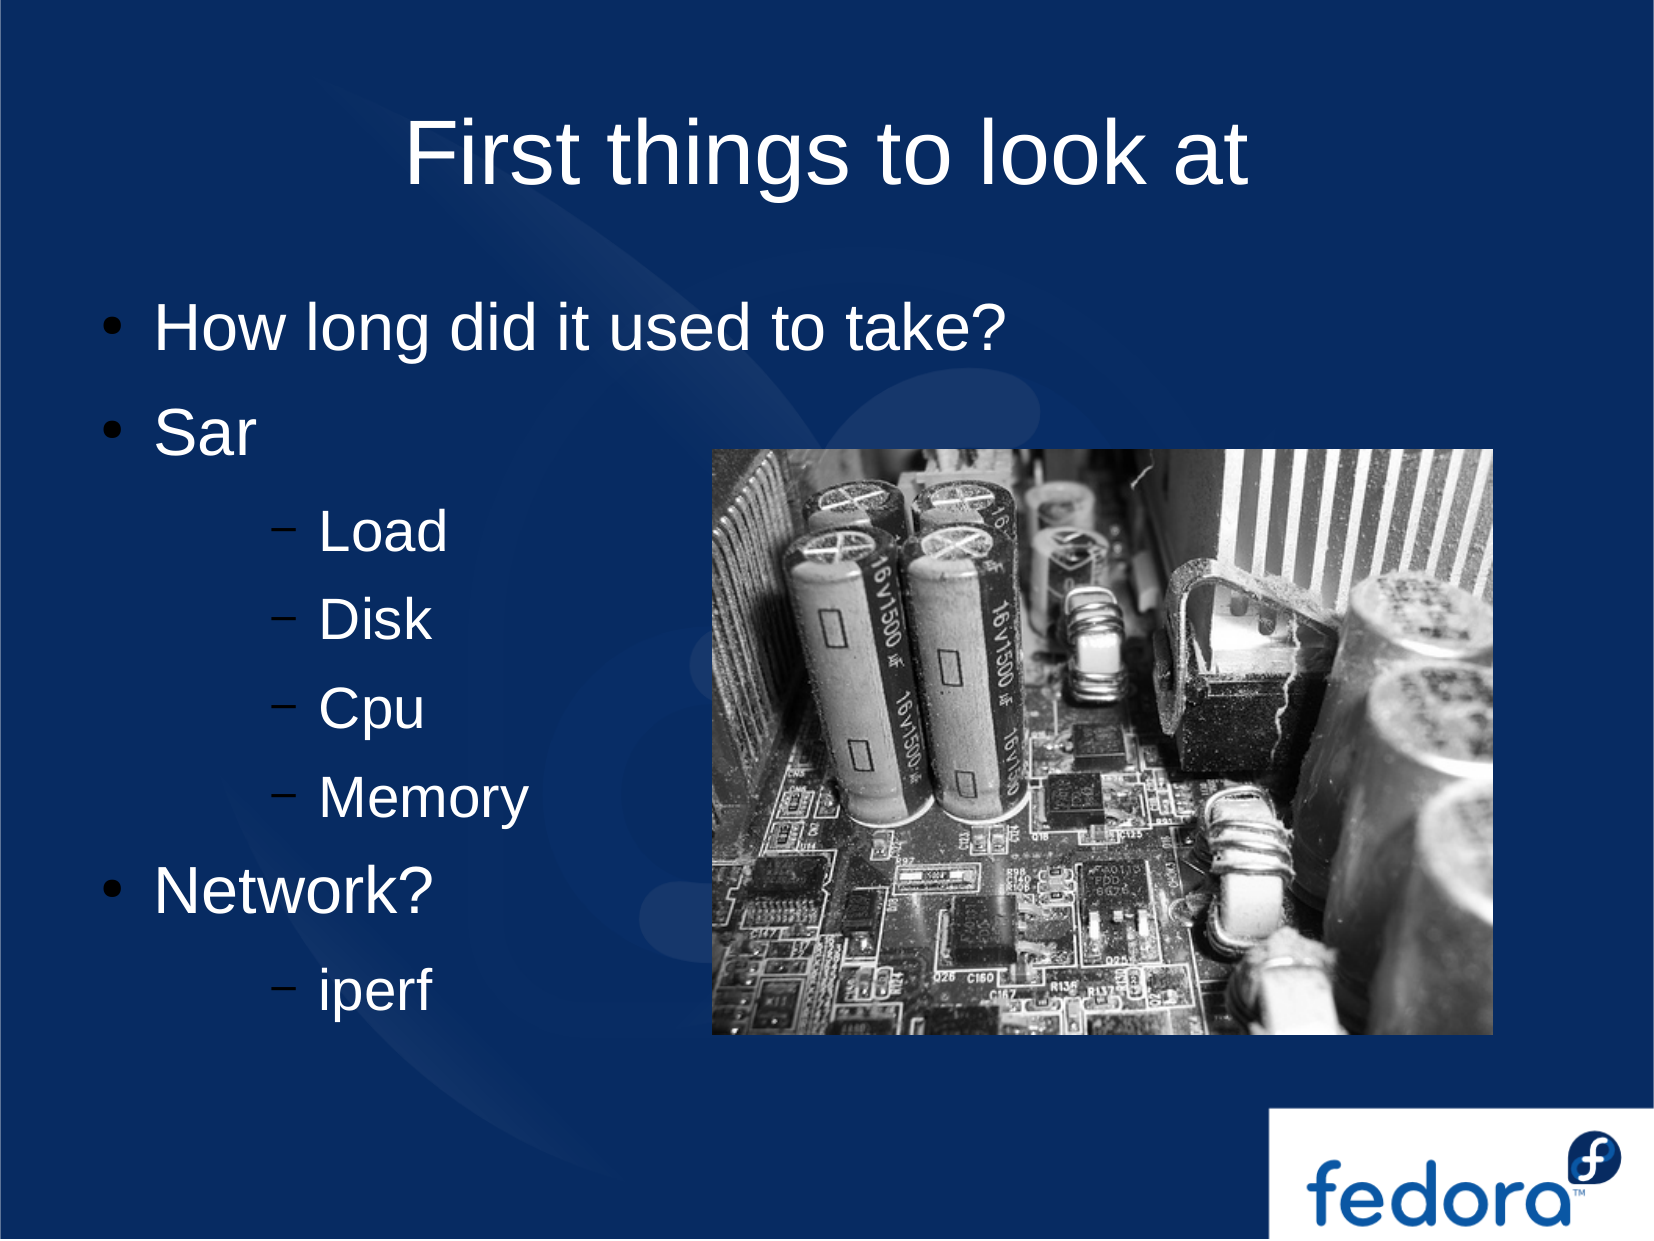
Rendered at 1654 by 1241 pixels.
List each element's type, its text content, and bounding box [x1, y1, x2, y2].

list How long did it used to take? Sar Load Disk Cpu Memory Network? iperf [82, 290, 1571, 1094]
title First things to look at [82, 56, 1571, 250]
picture [0, 0, 1654, 1239]
